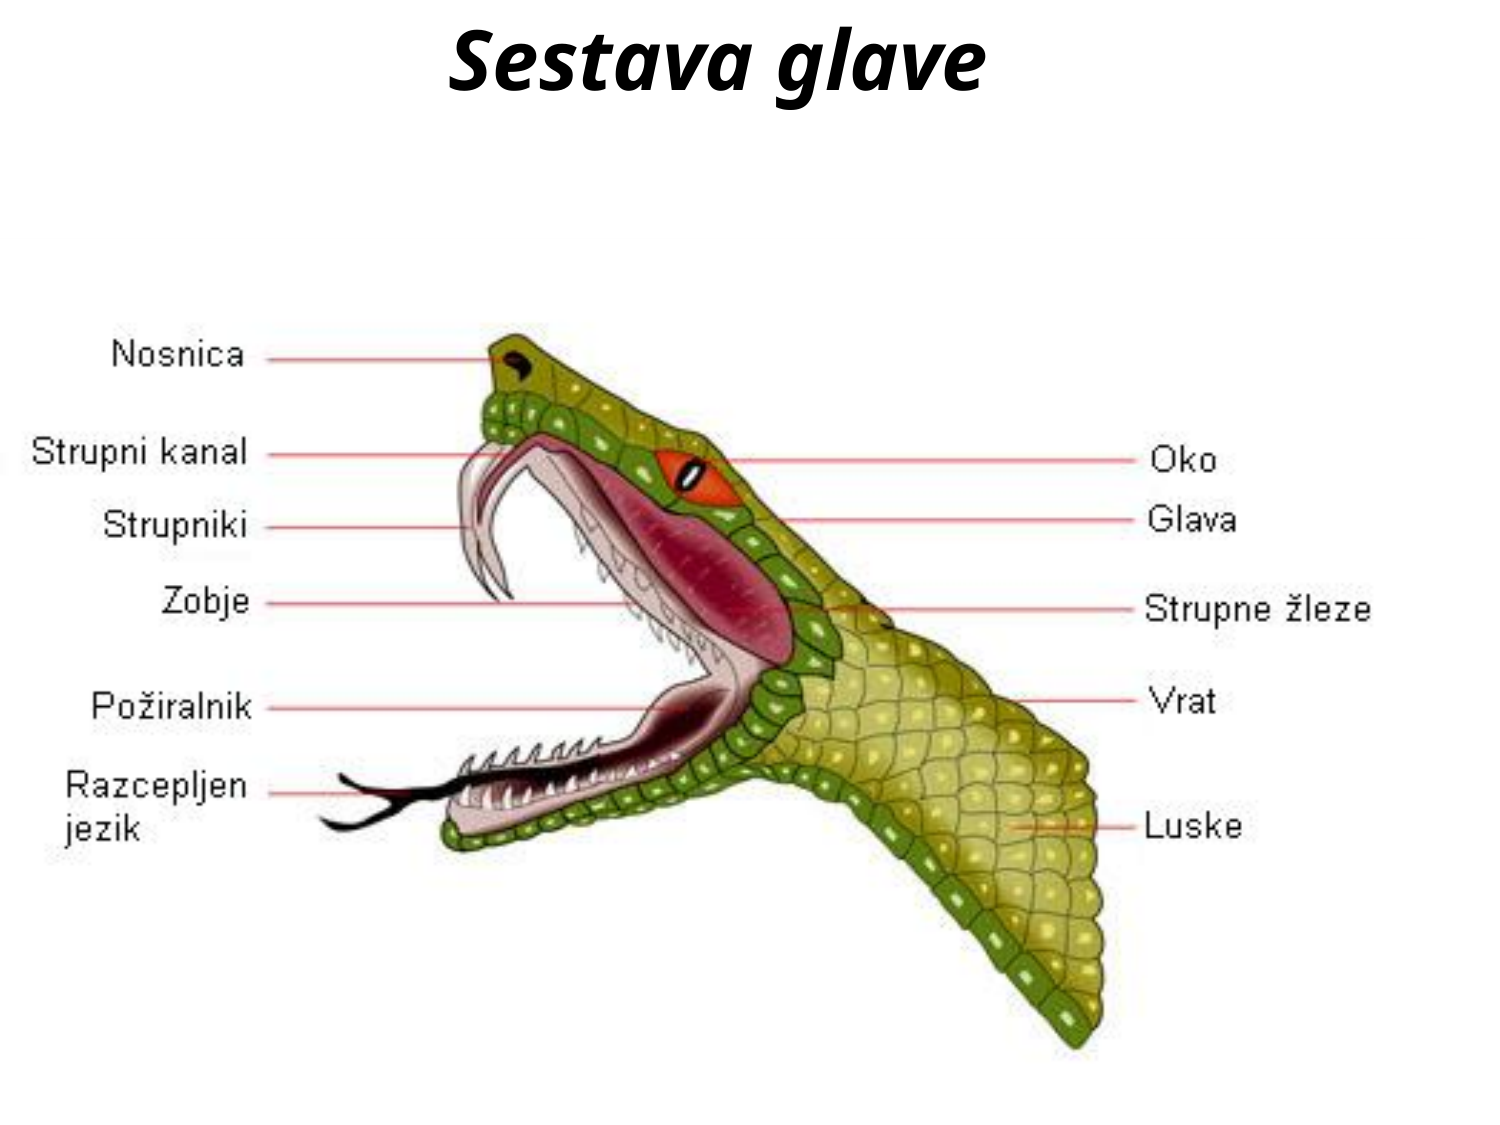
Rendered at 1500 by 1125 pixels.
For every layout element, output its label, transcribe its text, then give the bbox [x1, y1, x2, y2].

text_box Sestava glave [324, 0, 1113, 237]
picture [0, 237, 1425, 1091]
